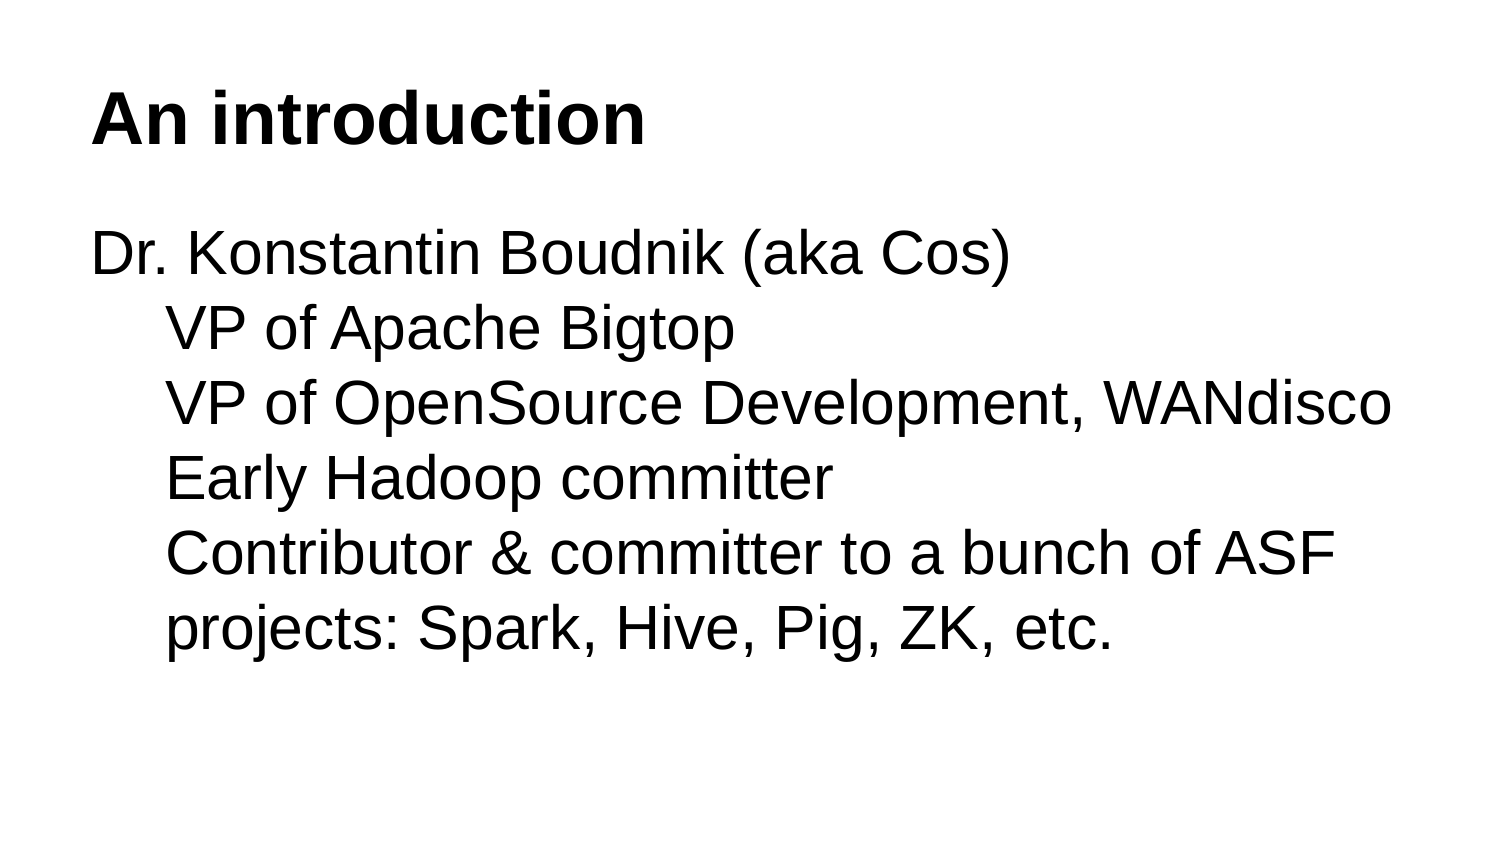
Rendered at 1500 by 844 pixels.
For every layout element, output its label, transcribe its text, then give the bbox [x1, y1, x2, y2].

list Dr. Konstantin Boudnik (aka Cos) VP of Apache Bigtop VP of OpenSource Development, WANdisco Early Hadoop committer Contributor & committer to a bunch of ASF projects: Spark, Hive, Pig, ZK, etc. [75, 196, 1425, 808]
title An introduction [75, 33, 1425, 175]
